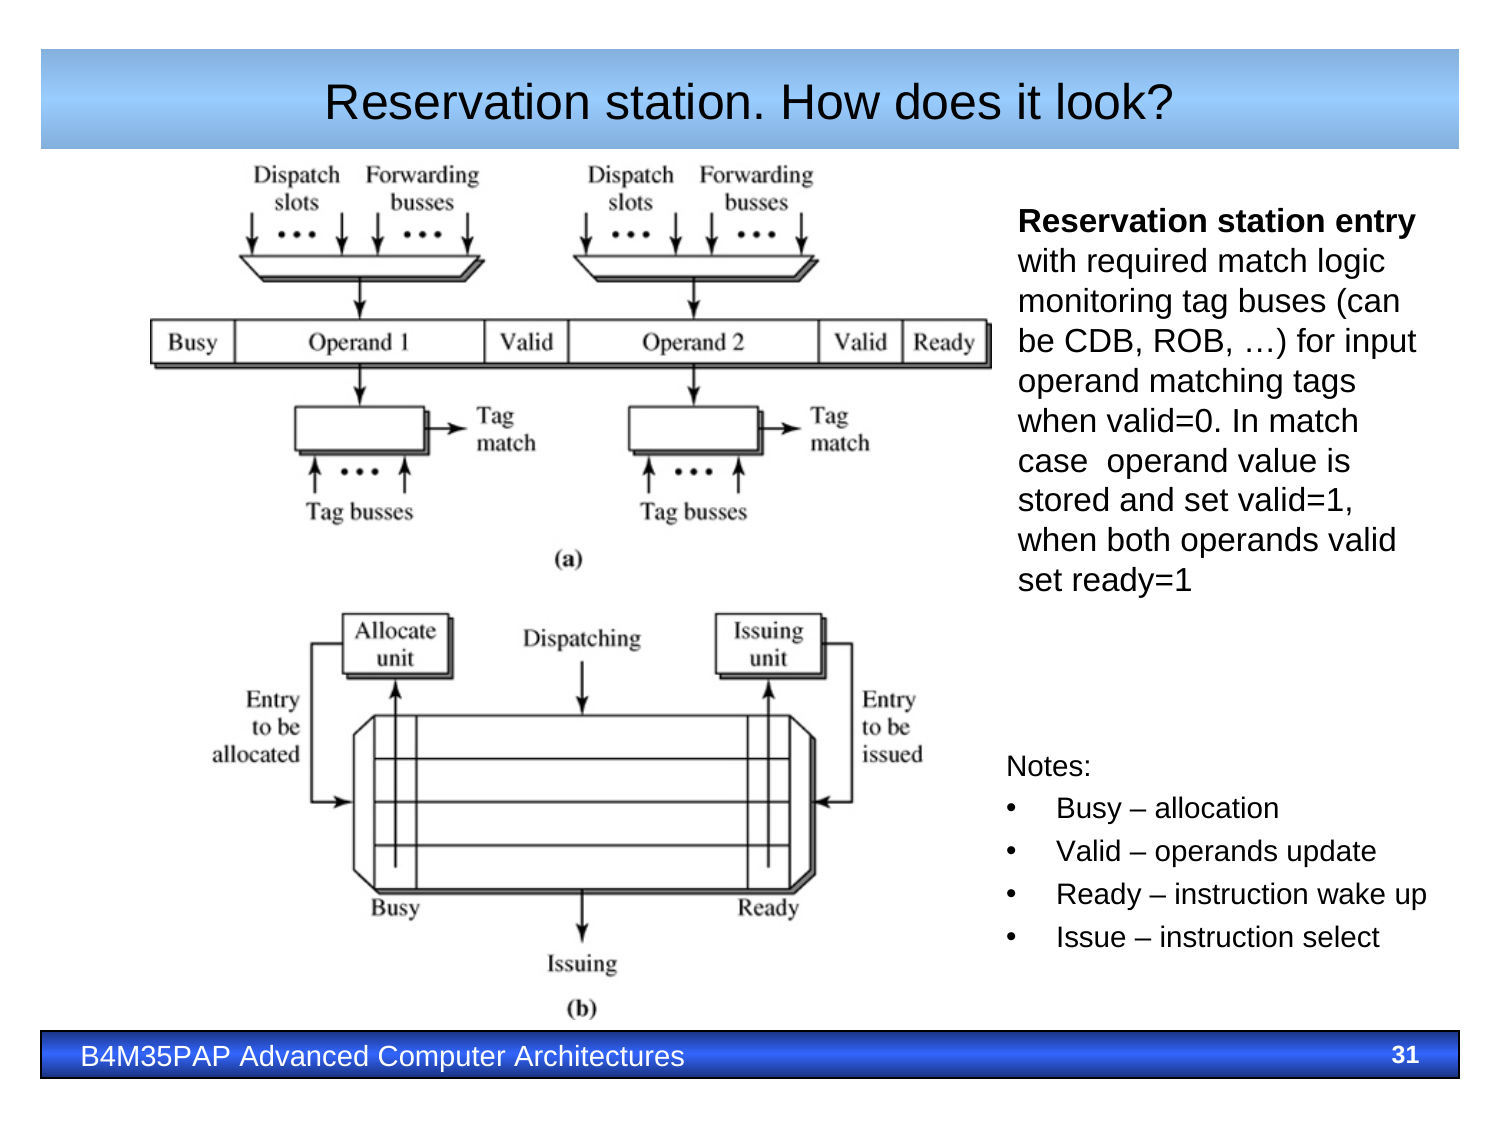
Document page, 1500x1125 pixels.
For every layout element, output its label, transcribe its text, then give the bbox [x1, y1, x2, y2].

list Notes: Busy – allocation Valid – operands update Ready – instruction wake up Issue – instruction select [992, 739, 1500, 962]
picture [150, 161, 992, 1020]
list Reservation station entry with required match logic monitoring tag buses (can be CDB, ROB, …) for input operand matching tags when valid=0. In match case operand value is stored and set valid=1, when both operands valid set ready=1 [1002, 192, 1444, 647]
title Reservation station. How does it look? [41, 49, 1459, 149]
